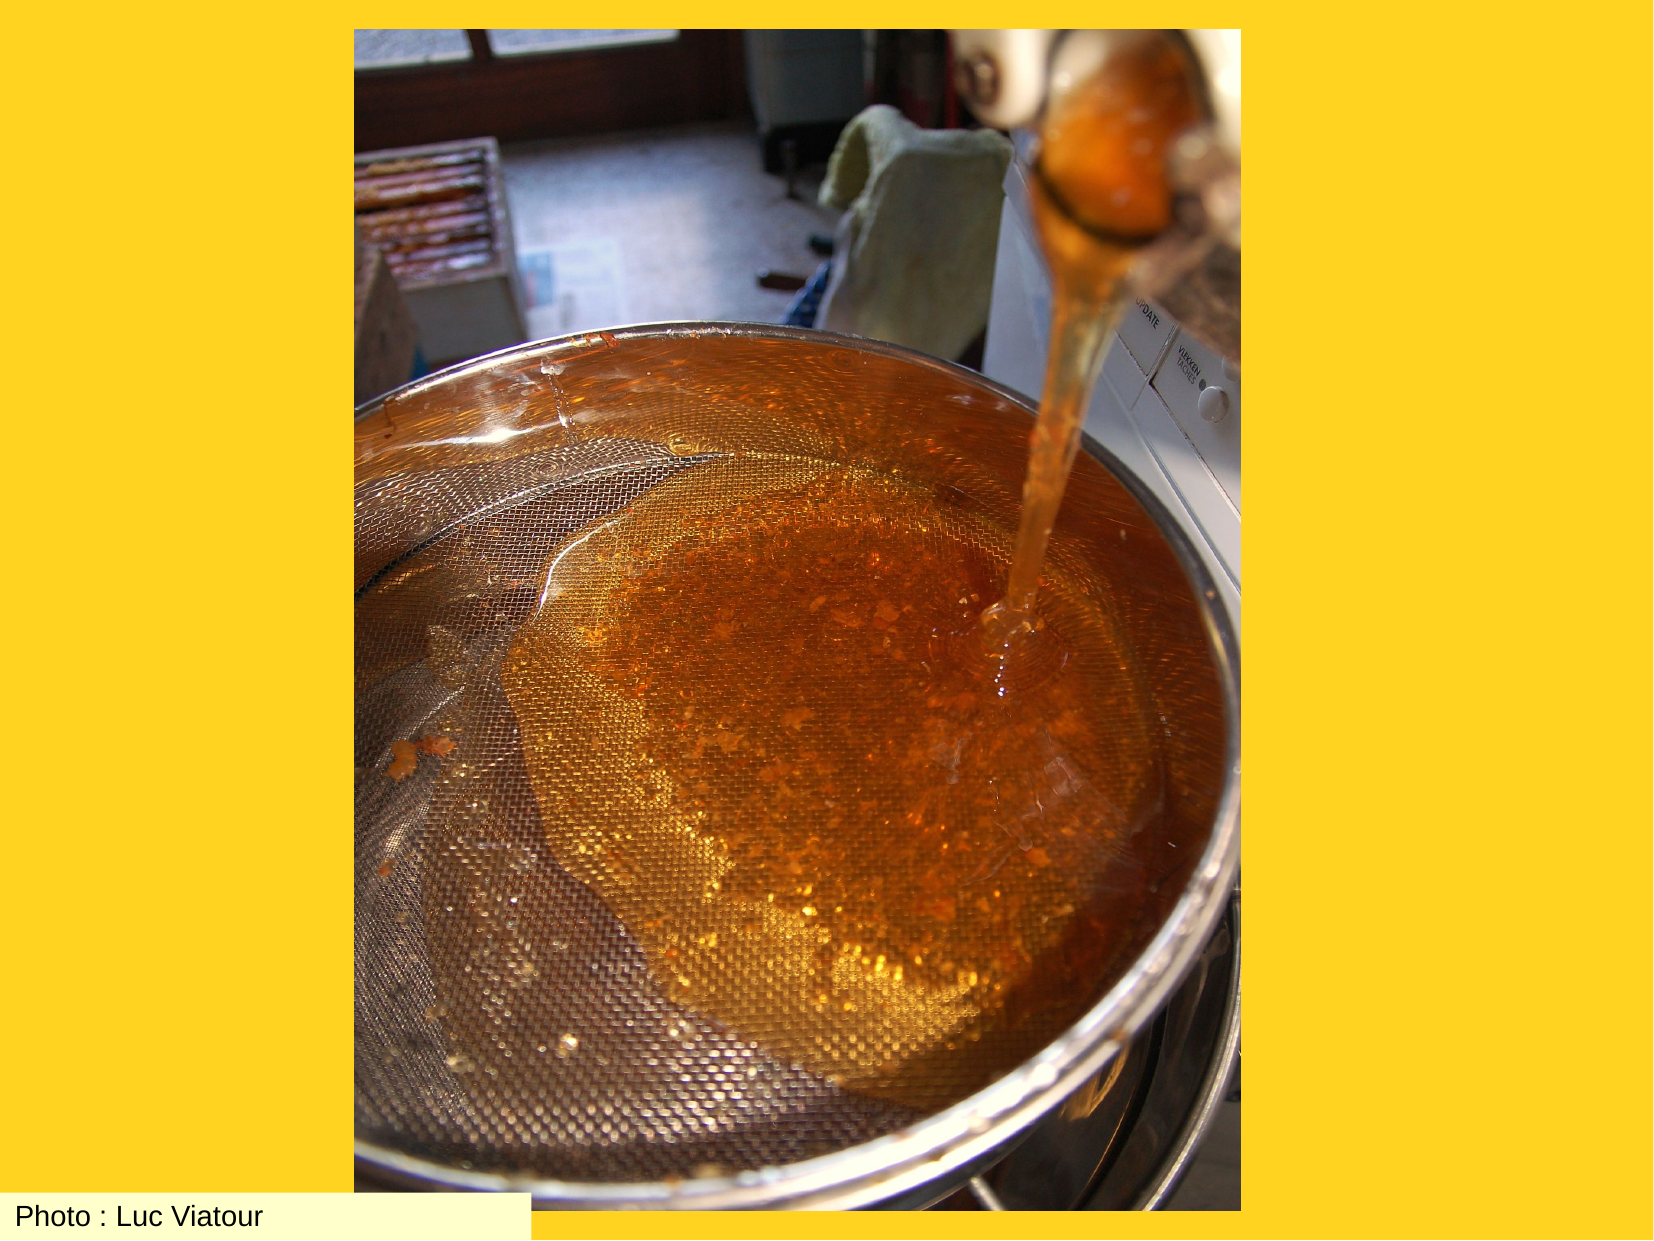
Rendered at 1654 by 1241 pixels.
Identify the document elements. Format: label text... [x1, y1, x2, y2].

text_box Photo : Luc Viatour [0, 1192, 532, 1241]
picture [354, 29, 1241, 1211]
